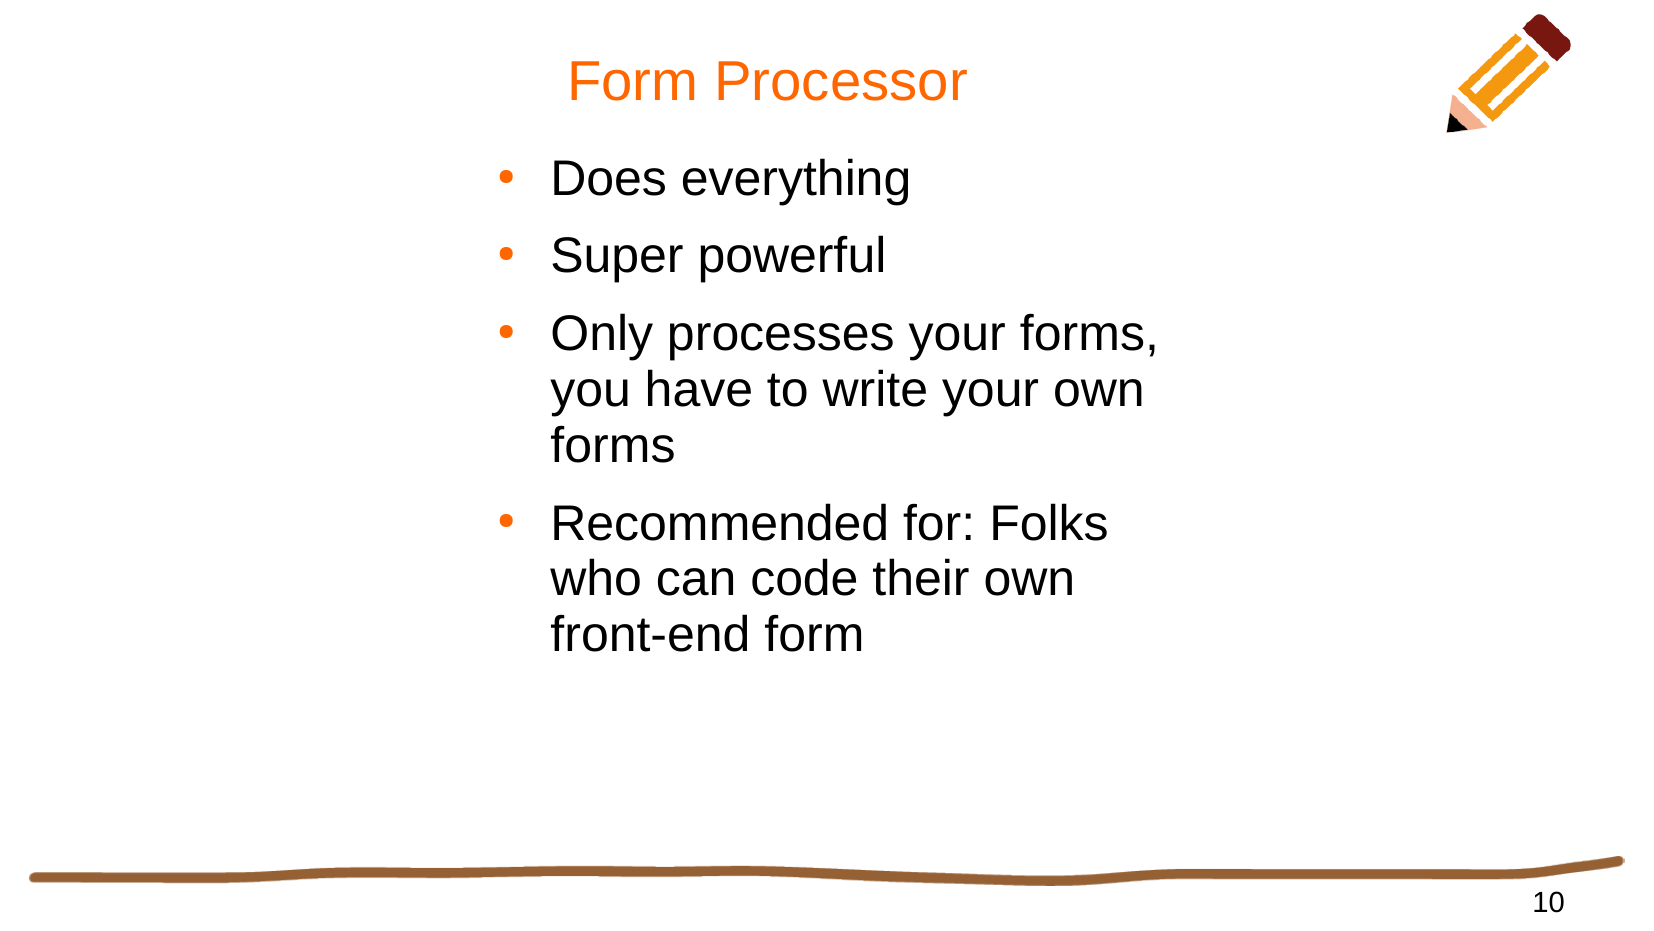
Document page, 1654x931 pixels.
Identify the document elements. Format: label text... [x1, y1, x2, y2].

picture [1446, 14, 1571, 133]
title Form Processor [88, 29, 1447, 133]
picture [29, 856, 1625, 886]
list Does everything Super powerful Only processes your forms, you have to write your own forms Recommended for: Folks who can code their own front-end form [479, 150, 1201, 800]
